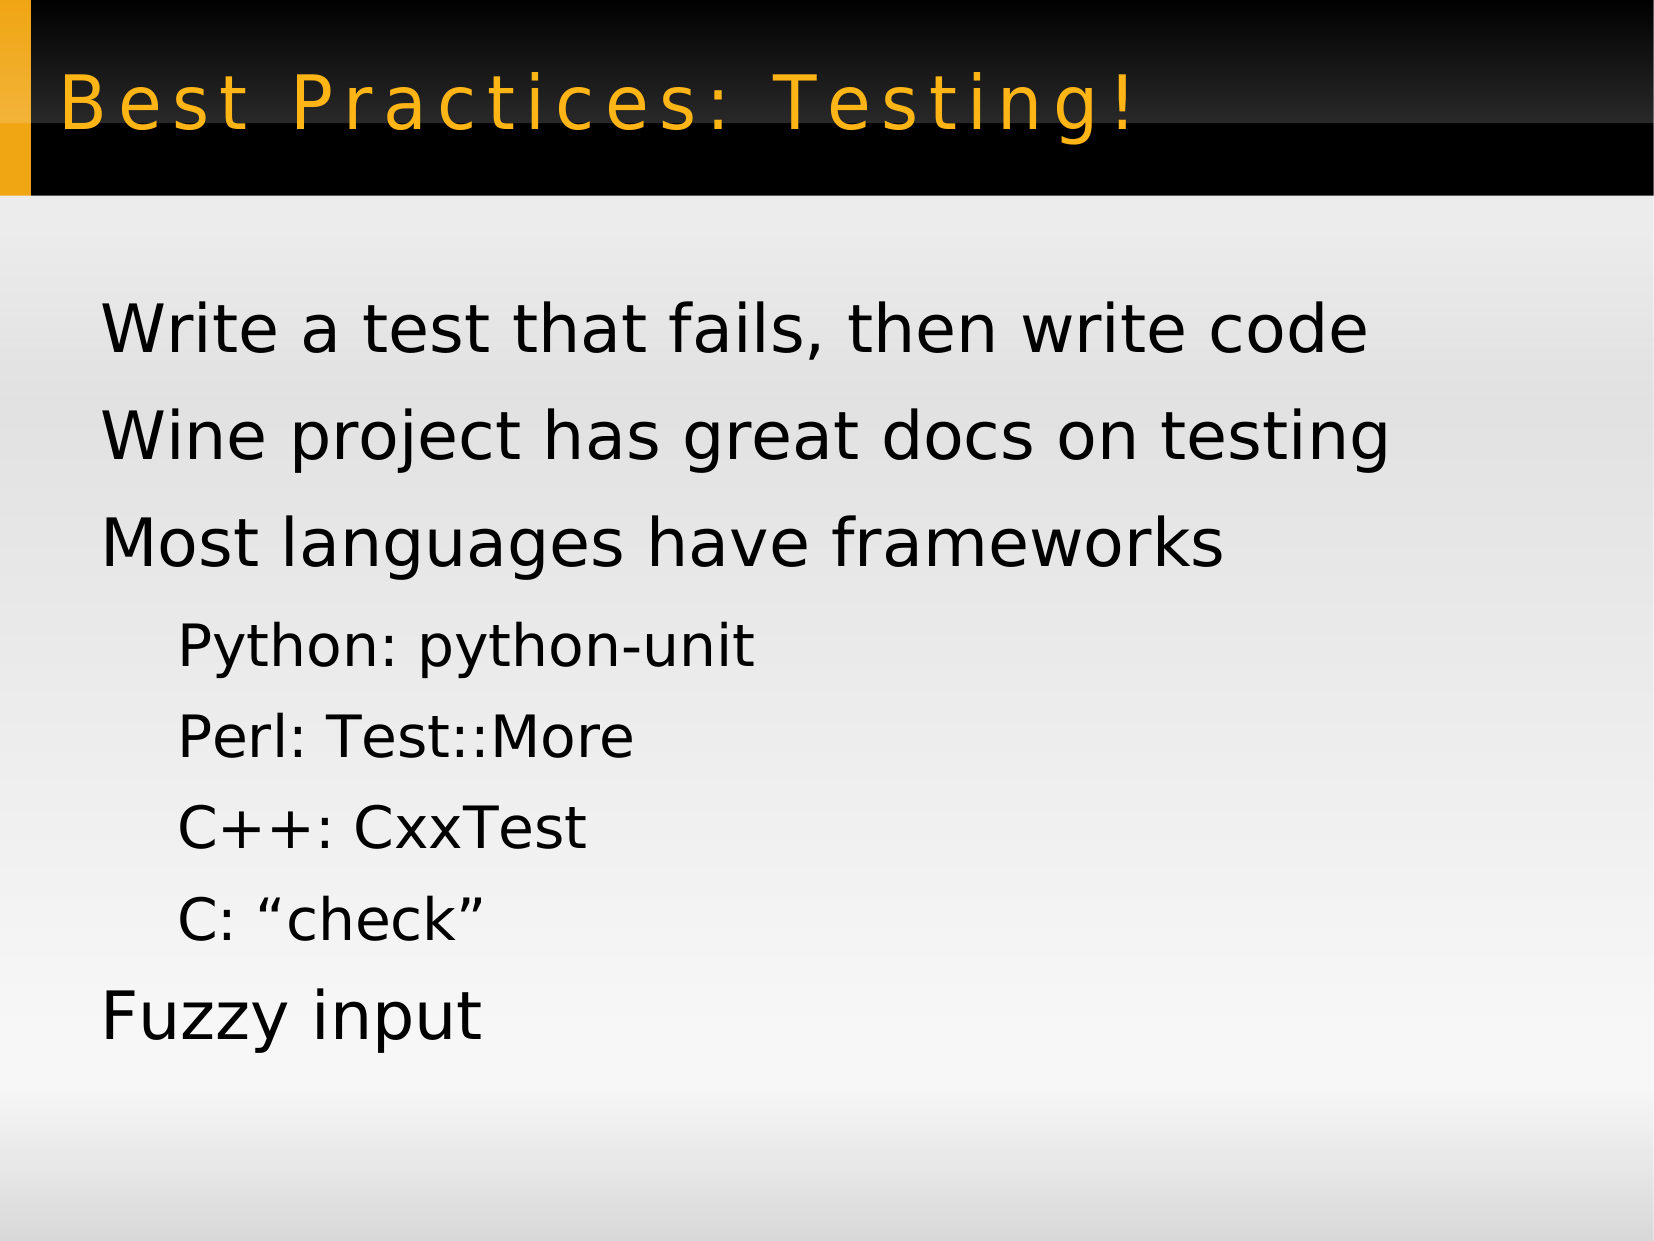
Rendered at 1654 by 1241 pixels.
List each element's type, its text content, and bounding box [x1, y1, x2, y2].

picture [0, 0, 1654, 1241]
list Write a test that fails, then write code Wine project has great docs on testing Most languages have frameworks Python: python-unit Perl: Test::More C++: CxxTest C: “check” Fuzzy input [82, 290, 1571, 1094]
title Best Practices: Testing! [59, 36, 1270, 171]
